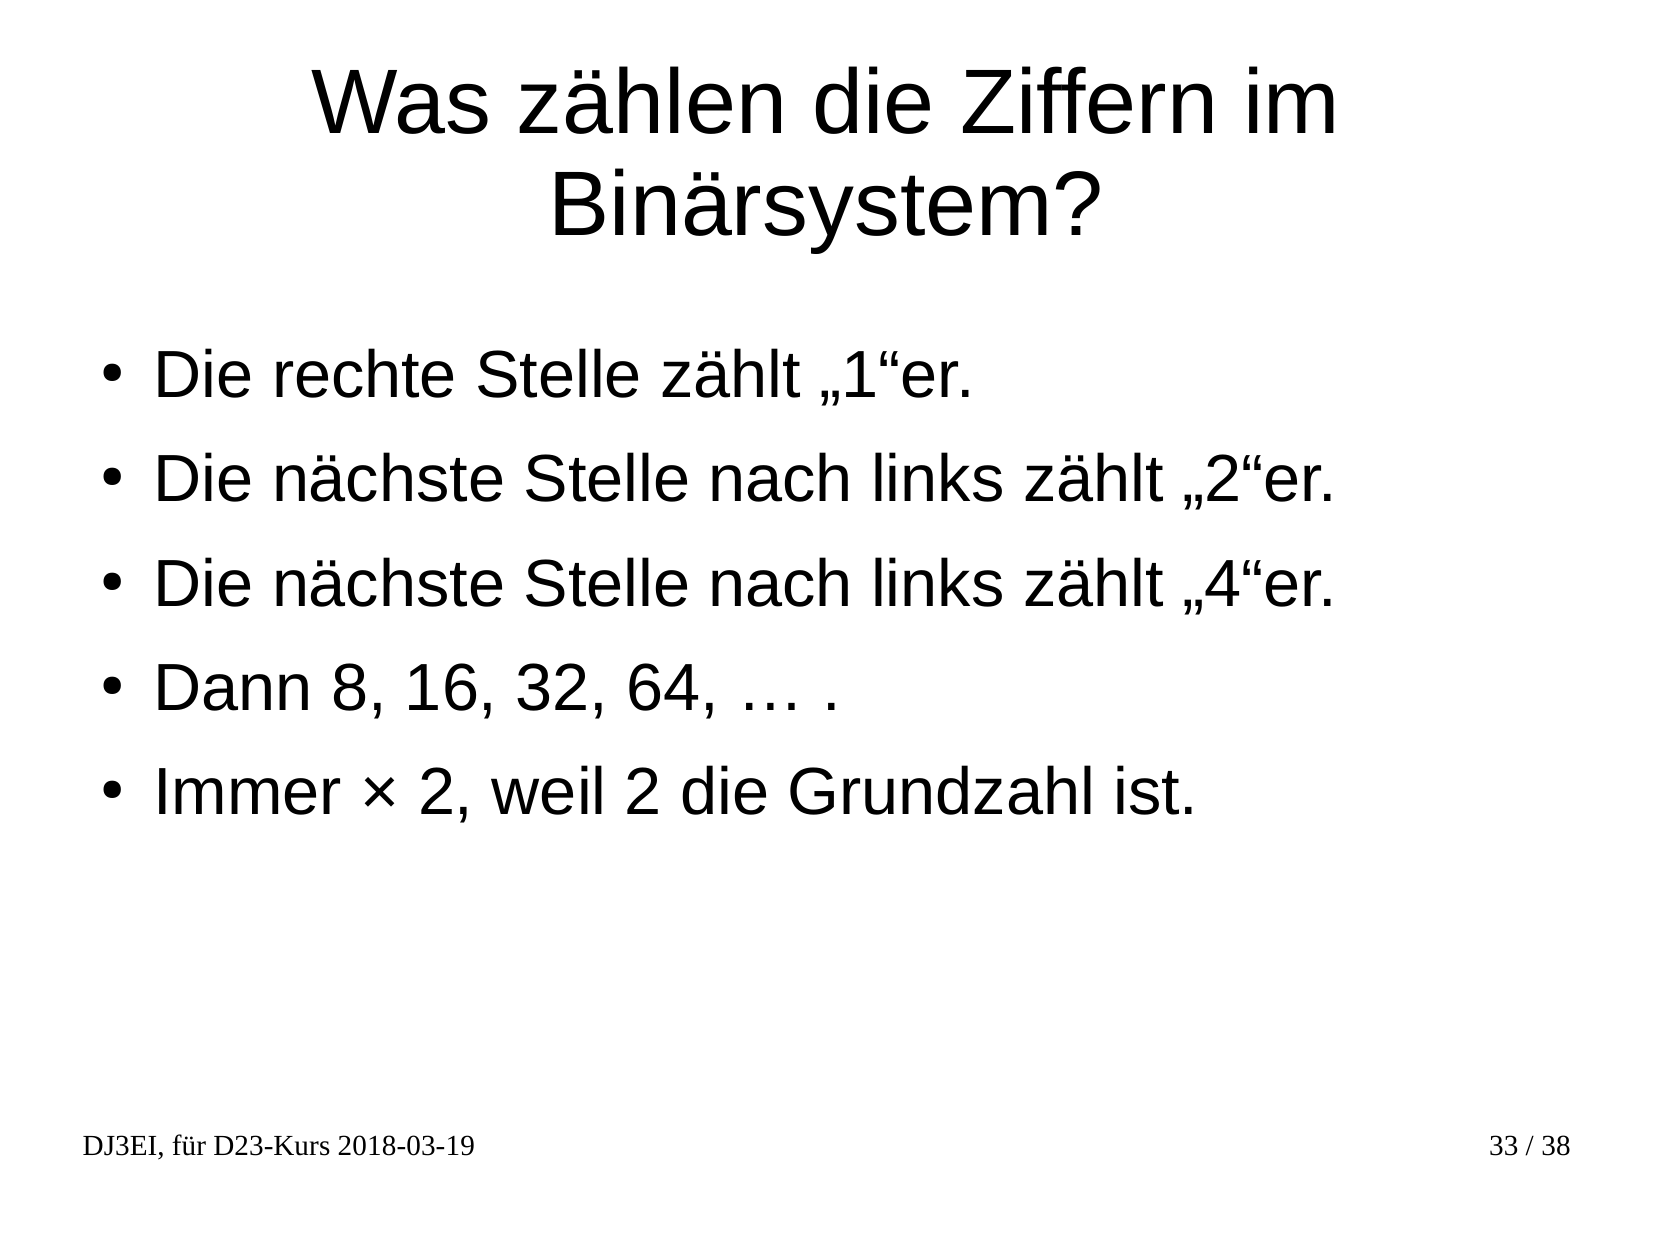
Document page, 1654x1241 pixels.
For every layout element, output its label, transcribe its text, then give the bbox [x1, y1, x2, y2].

list Die rechte Stelle zählt „1“er. Die nächste Stelle nach links zählt „2“er. Die nächste Stelle nach links zählt „4“er. Dann 8, 16, 32, 64, … . Immer × 2, weil 2 die Grundzahl ist. [82, 337, 1571, 886]
title Was zählen die Ziffern im Binärsystem? [82, 49, 1571, 257]
